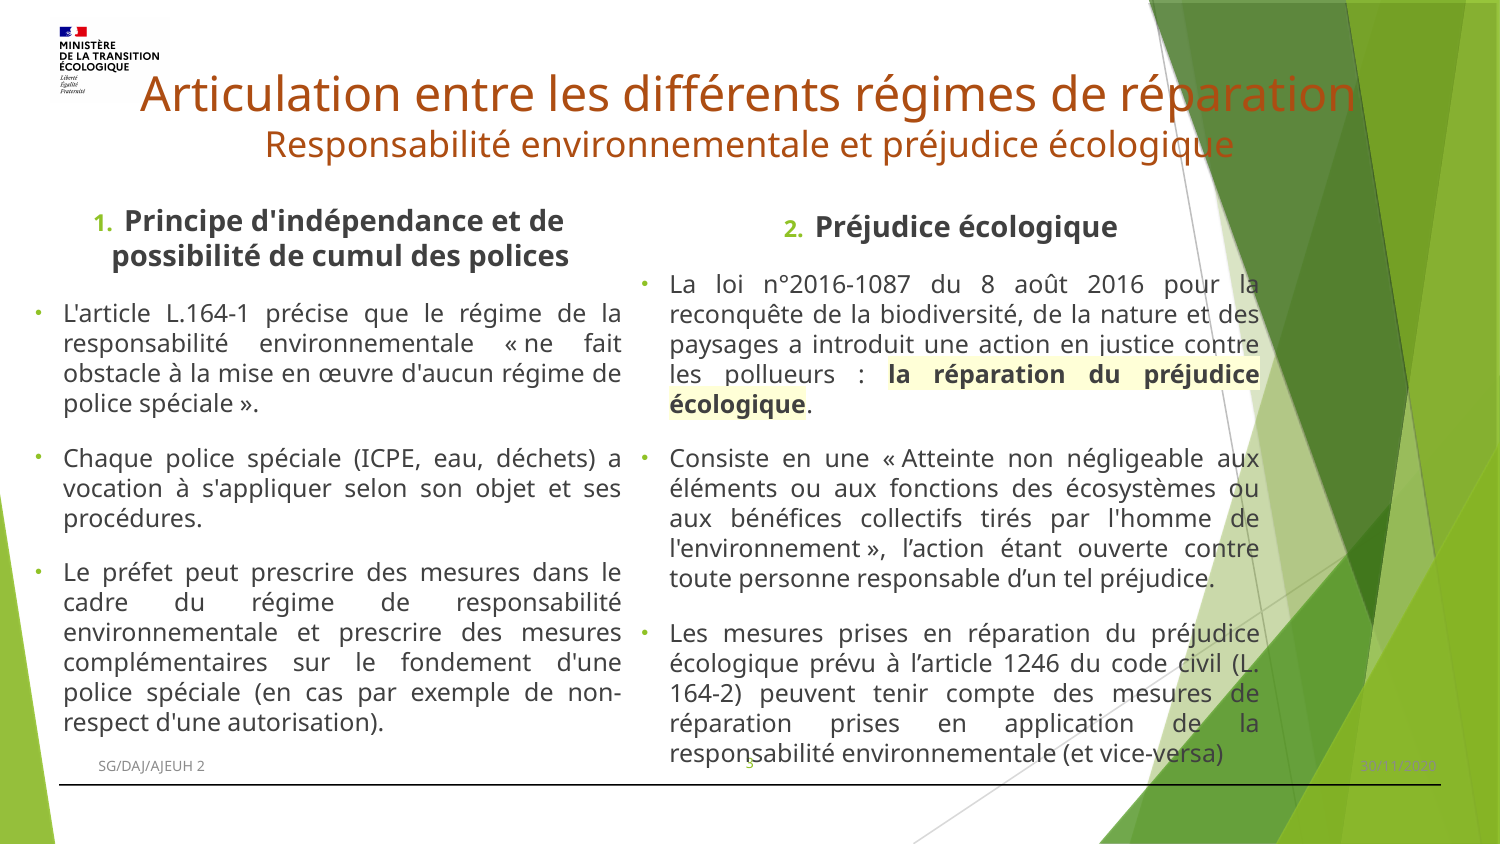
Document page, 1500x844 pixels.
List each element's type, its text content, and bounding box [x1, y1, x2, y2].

slide_number 30/11/2020 [1339, 743, 1452, 789]
slide_number <numéro> [707, 783, 792, 787]
list Principe d'indépendance et de possibilité de cumul des polices L'article L.164-1 précise que le régime de la responsabilité environnementale « ne fait obstacle à la mise en œuvre d'aucun régime de police spéciale ». Chaque police spéciale (ICPE, eau, déchets) a vocation à s'appliquer selon son objet et ses procédures. Le préfet peut prescrire des mesures dans le cadre du régime de responsabilité environnementale et prescrire des mesures complémentaires sur le fondement d'une police spéciale (en cas par exemple de non-respect d'une autorisation). [20, 194, 638, 776]
footer SG/DAJ/AJEUH 2 [83, 776, 859, 789]
title Articulation entre les différents régimes de réparation Responsabilité environnementale et préjudice écologique [59, 55, 1441, 174]
list Préjudice écologique La loi n°2016-1087 du 8 août 2016 pour la reconquête de la biodiversité, de la nature et des paysages a introduit une action en justice contre les pollueurs : la réparation du préjudice écologique. Consiste en une « Atteinte non négligeable aux éléments ou aux fonctions des écosystèmes ou aux bénéfices collectifs tirés par l'homme de l'environnement », l’action étant ouverte contre toute personne responsable d’un tel préjudice. Les mesures prises en réparation du préjudice écologique prévu à l’article 1246 du code civil (L. 164-2) peuvent tenir compte des mesures de réparation prises en application de la responsabilité environnementale (et vice-versa) [626, 200, 1276, 783]
picture [50, 17, 170, 103]
